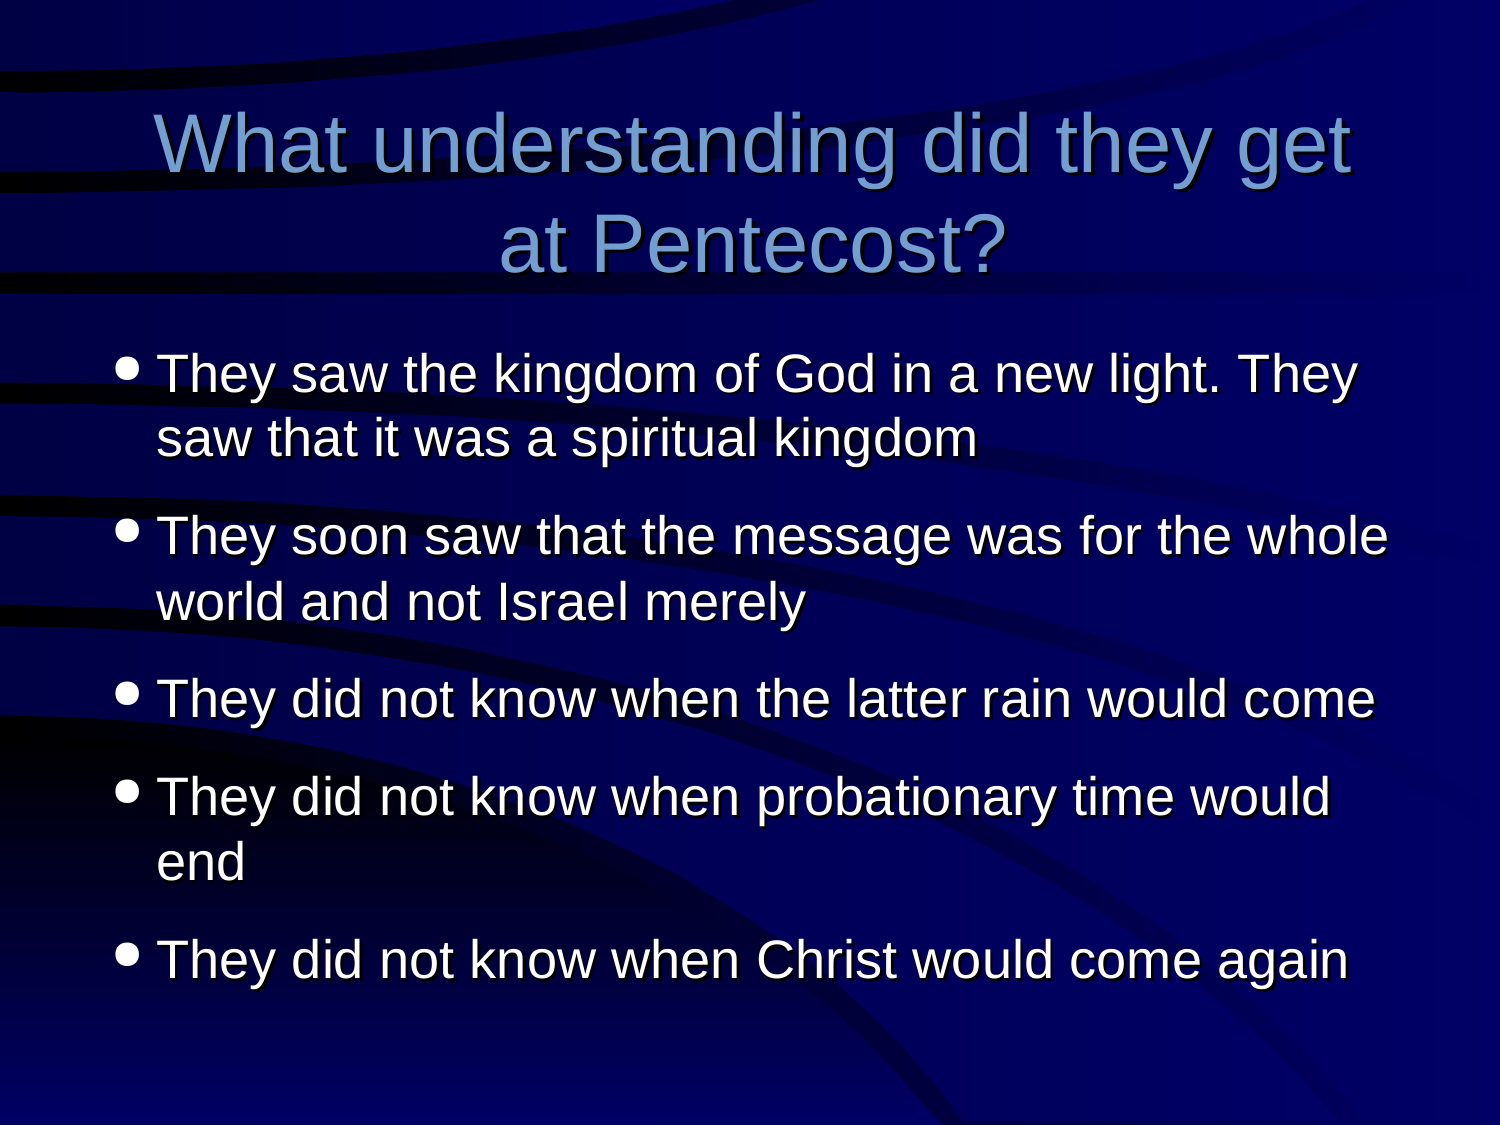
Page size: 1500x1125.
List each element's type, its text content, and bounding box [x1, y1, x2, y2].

text_box What understanding did they get at Pentecost? [123, 81, 1384, 297]
text_box They saw the kingdom of God in a new light. They saw that it was a spiritual kingdom They soon saw that the message was for the whole world and not Israel merely They did not know when the latter rain would come They did not know when probationary time would end They did not know when Christ would come again [96, 330, 1428, 1021]
